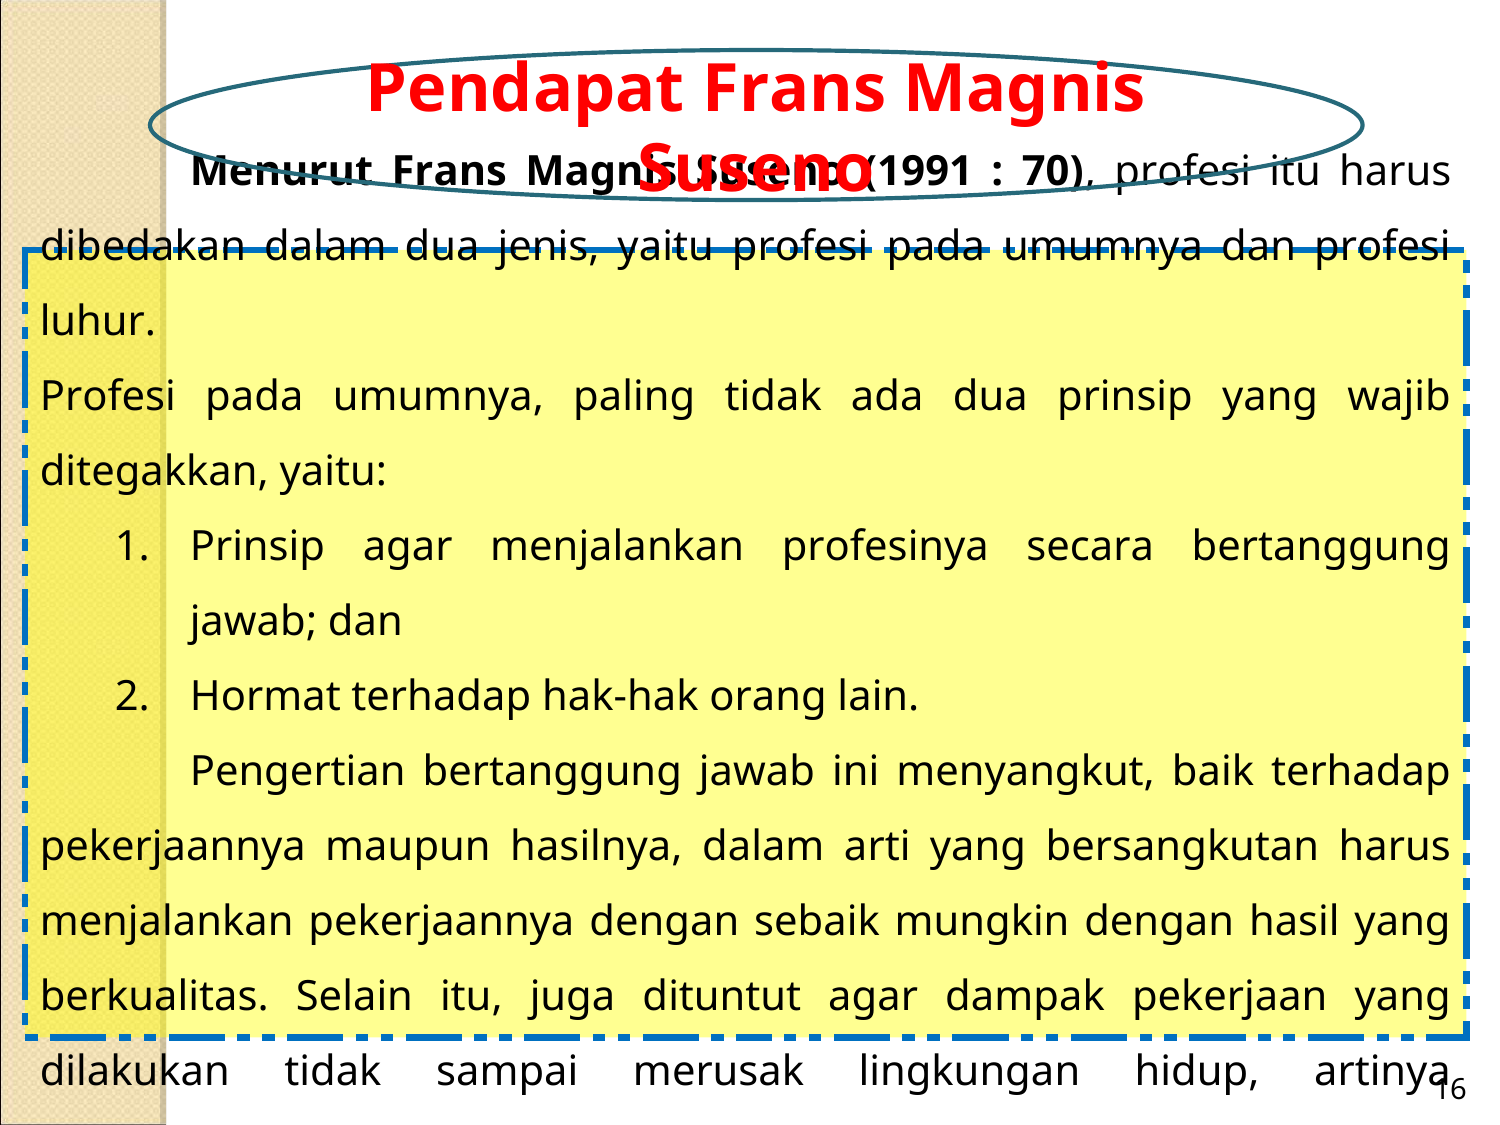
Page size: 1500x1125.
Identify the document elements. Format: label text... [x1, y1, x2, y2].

picture [131, 240, 143, 249]
text_box Menurut Frans Magnis Suseno (1991 : 70), profesi itu harus dibedakan dalam dua jenis, yaitu profesi pada umumnya dan profesi luhur. Profesi pada umumnya, paling tidak ada dua prinsip yang wajib ditegakkan, yaitu: Prinsip agar menjalankan profesinya secara bertanggung jawab; dan Hormat terhadap hak-hak orang lain. Pengertian bertanggung jawab ini menyangkut, baik terhadap pekerjaannya maupun hasilnya, dalam arti yang bersangkutan harus menjalankan pekerjaannya dengan sebaik mungkin dengan hasil yang berkualitas. Selain itu, juga dituntut agar dampak pekerjaan yang dilakukan tidak sampai merusak lingkungan hidup, artinya menghormati hak orang lain. [24, 249, 1467, 1038]
picture [45, 240, 57, 249]
picture [107, 240, 119, 247]
text_box Pendapat Frans Magnis Suseno [150, 50, 1363, 201]
picture [83, 240, 96, 249]
text_box 16 [1418, 1062, 1500, 1113]
picture [0, 0, 166, 1125]
